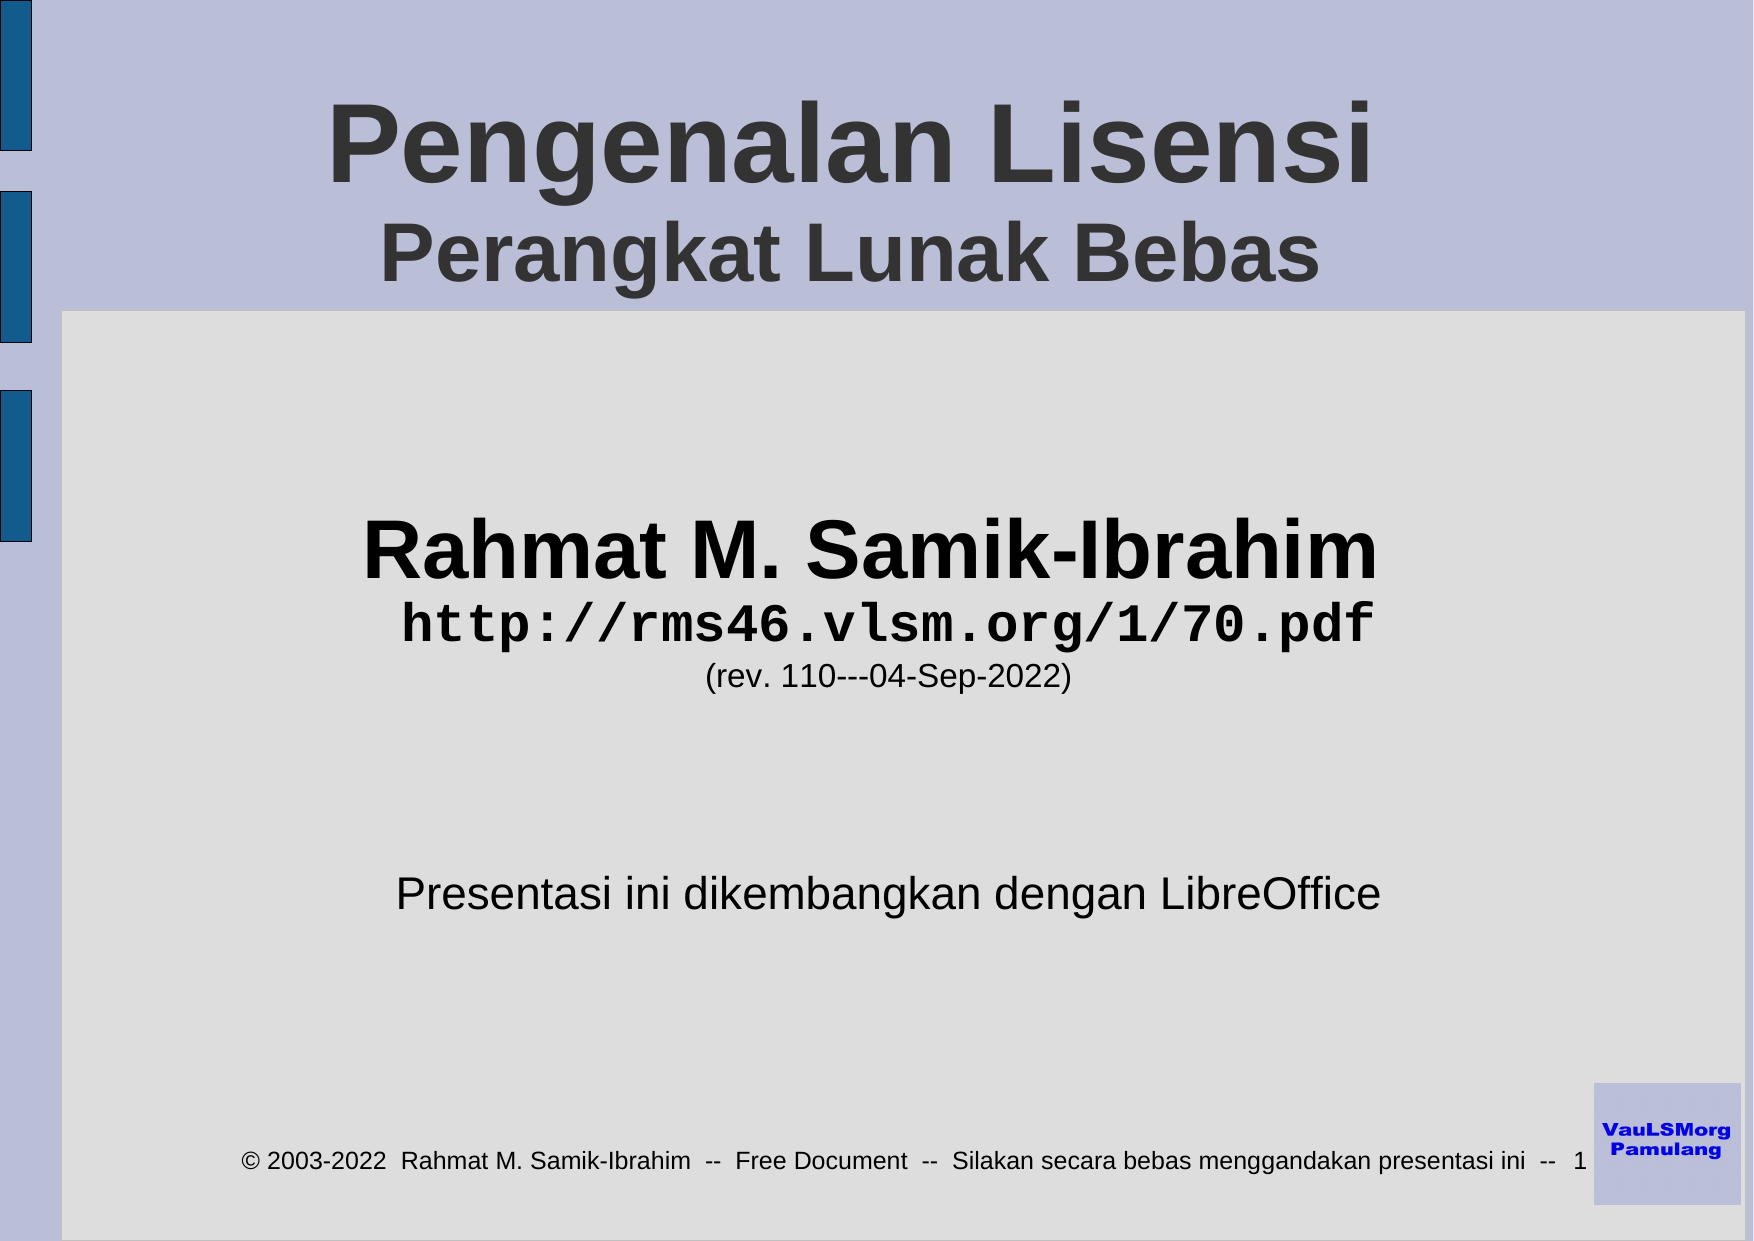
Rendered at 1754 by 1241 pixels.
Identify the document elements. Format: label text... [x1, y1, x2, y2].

subtitle Rahmat M. Samik-Ibrahim http://rms46.vlsm.org/1/70.pdf (rev. 110---04-Sep-2022) Presentasi ini dikembangkan dengan LibreOffice [141, 461, 1601, 961]
title Pengenalan Lisensi Perangkat Lunak Bebas [152, 58, 1550, 322]
picture [1594, 1083, 1741, 1205]
